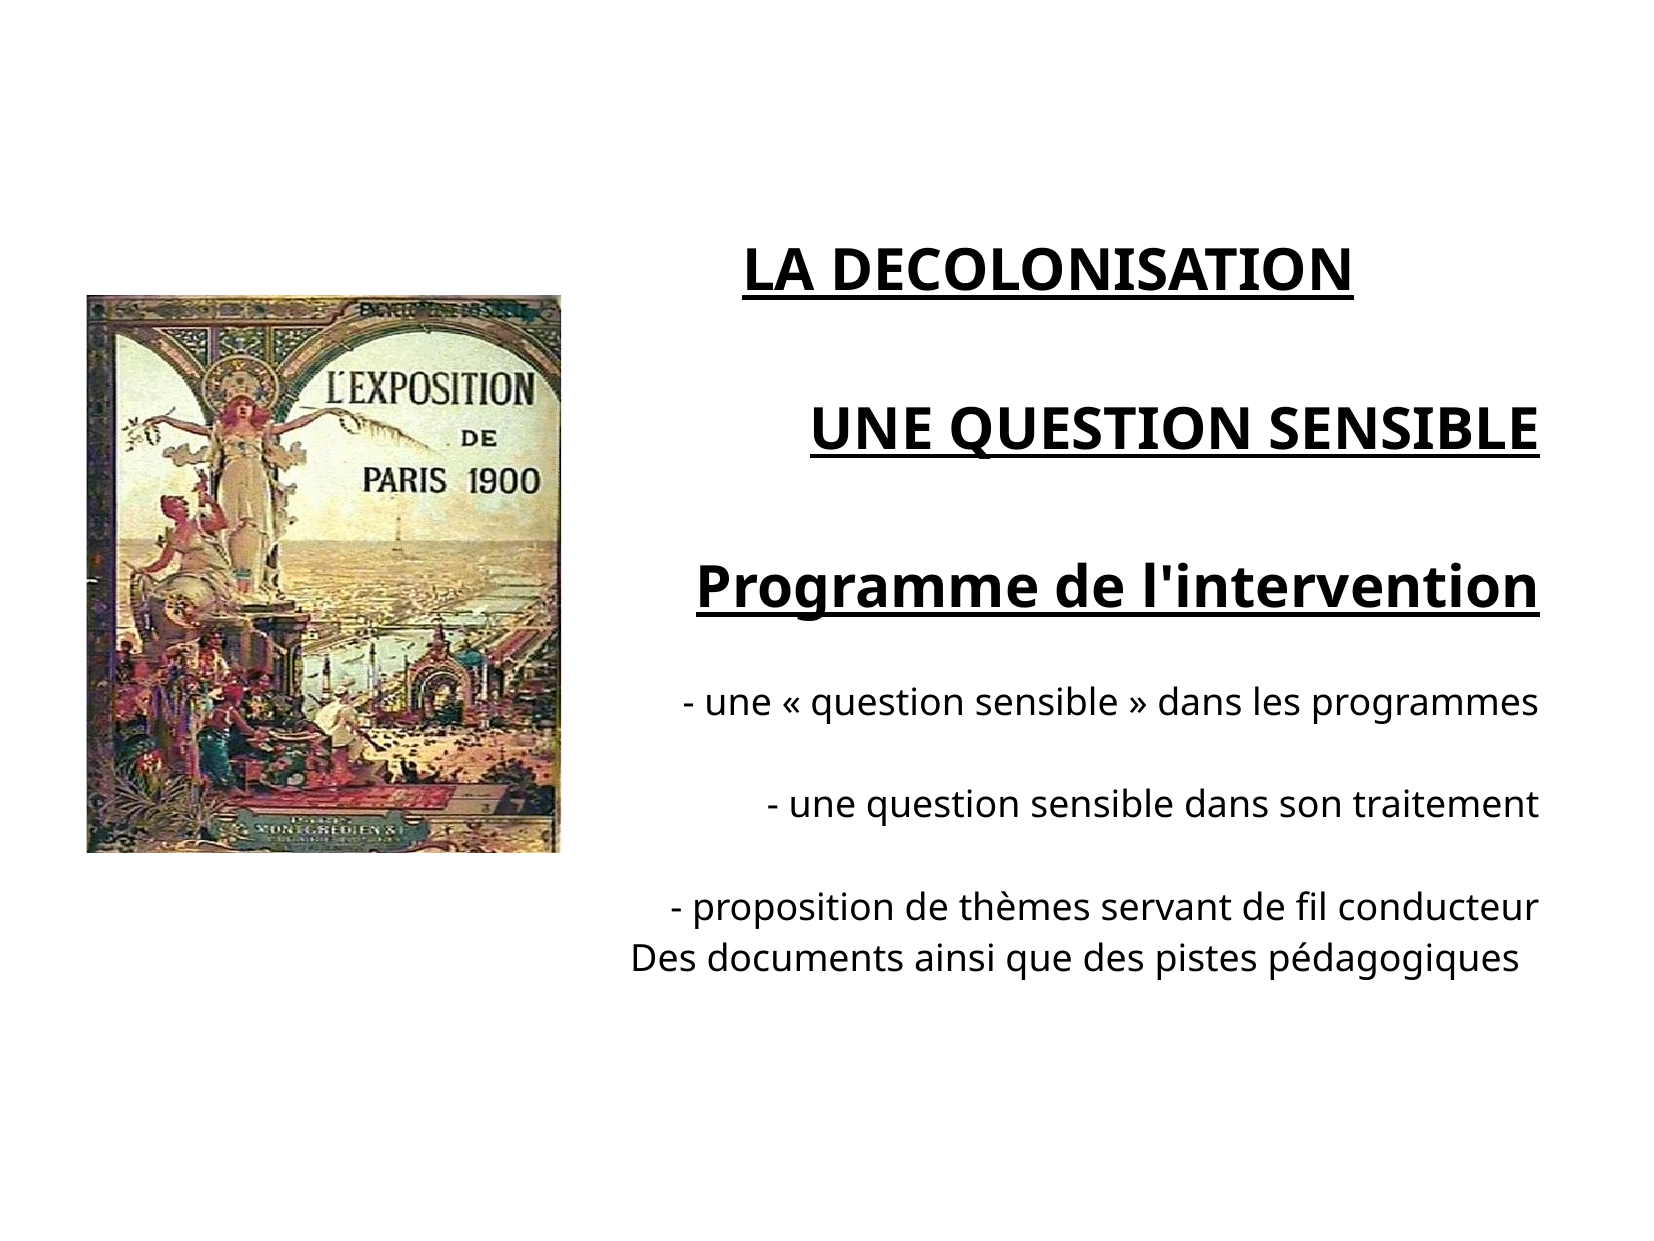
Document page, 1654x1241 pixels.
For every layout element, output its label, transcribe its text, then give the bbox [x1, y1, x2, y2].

text_box [87, 295, 561, 852]
text_box LA DECOLONISATION UNE QUESTION SENSIBLE Programme de l'intervention - une « question sensible » dans les programmes - une question sensible dans son traitement - proposition de thèmes servant de fil conducteur Des documents ainsi que des pistes pédagogiques [88, 29, 1565, 1182]
